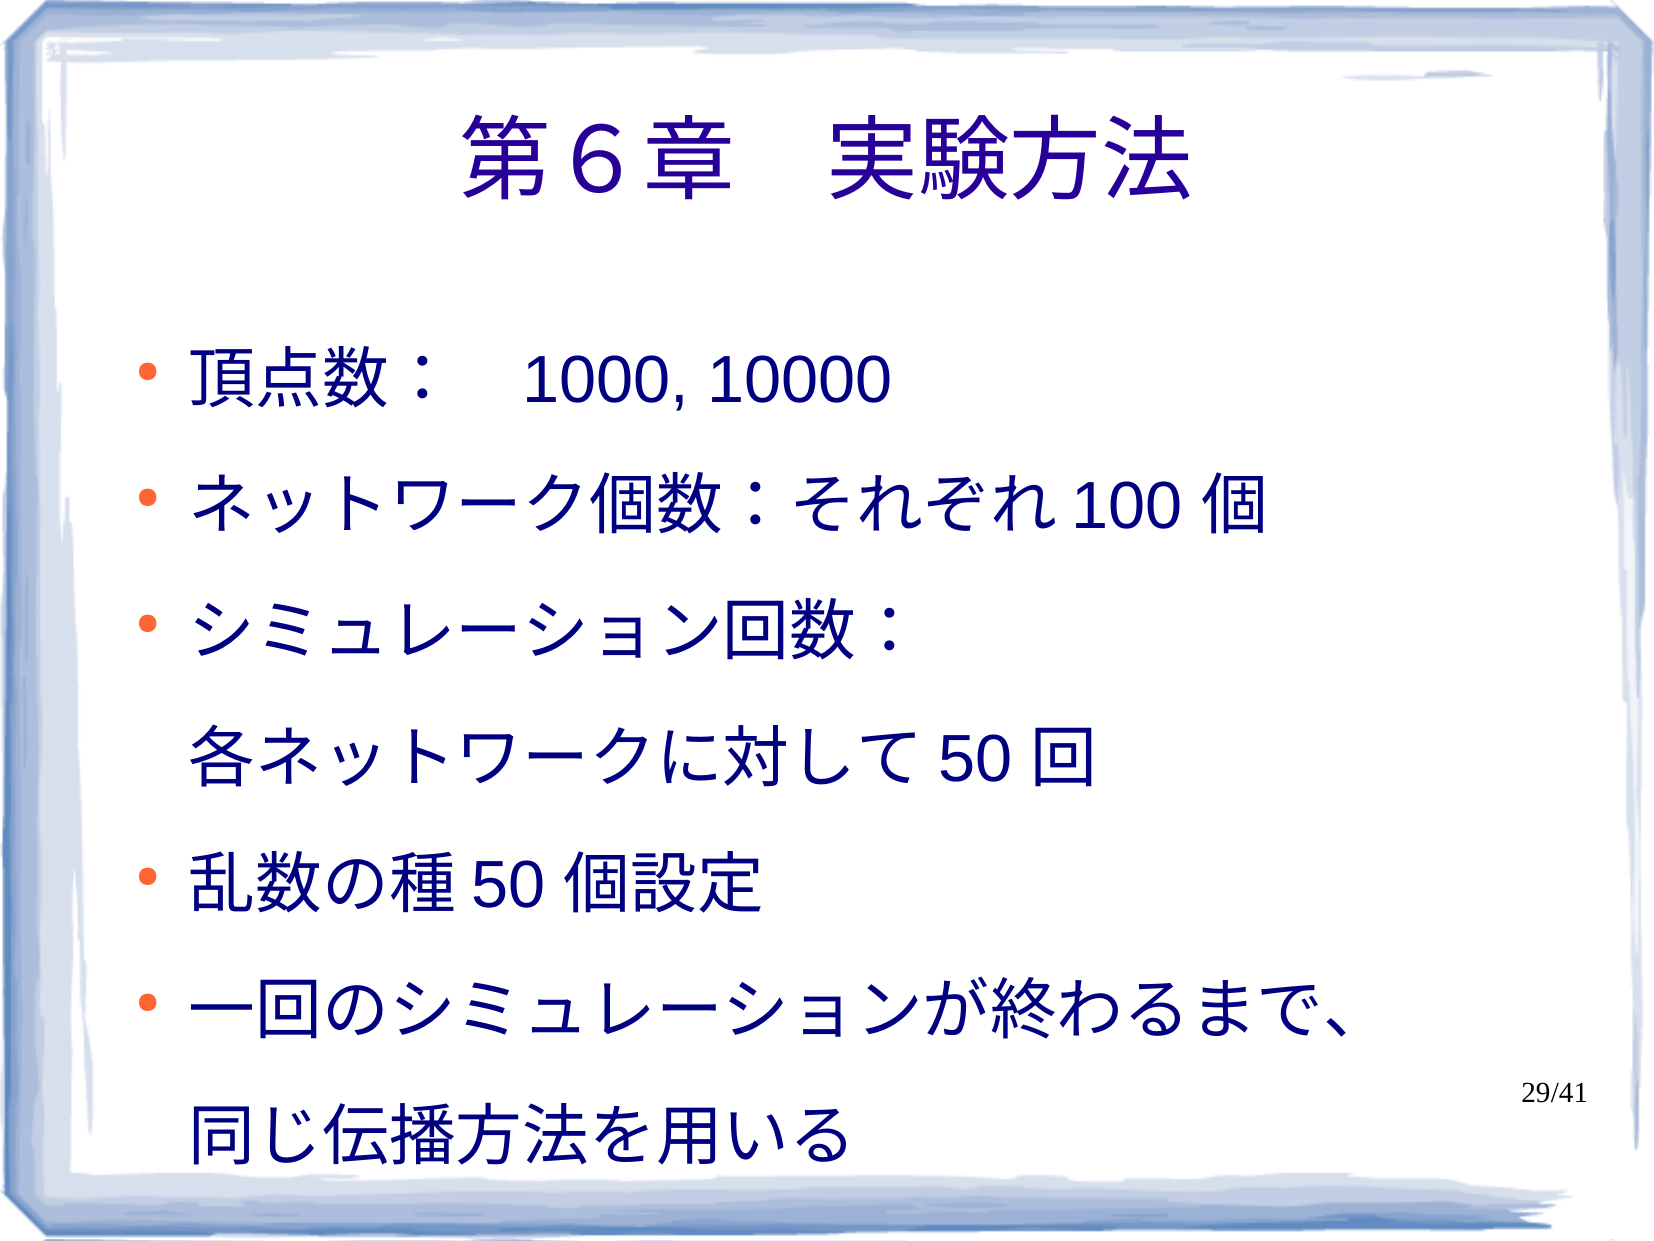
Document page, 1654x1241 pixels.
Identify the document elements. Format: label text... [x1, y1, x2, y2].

picture [0, 0, 1654, 1241]
title 第６章 実験方法 [82, 49, 1571, 257]
list 頂点数： 1000, 10000 ネットワーク個数：それぞれ 100 個 シミュレーション回数： 各ネットワークに対して 50 回 乱数の種 50 個設定 一回のシミュレーションが終わるまで、 同じ伝播方法を用いる [118, 324, 1571, 1128]
